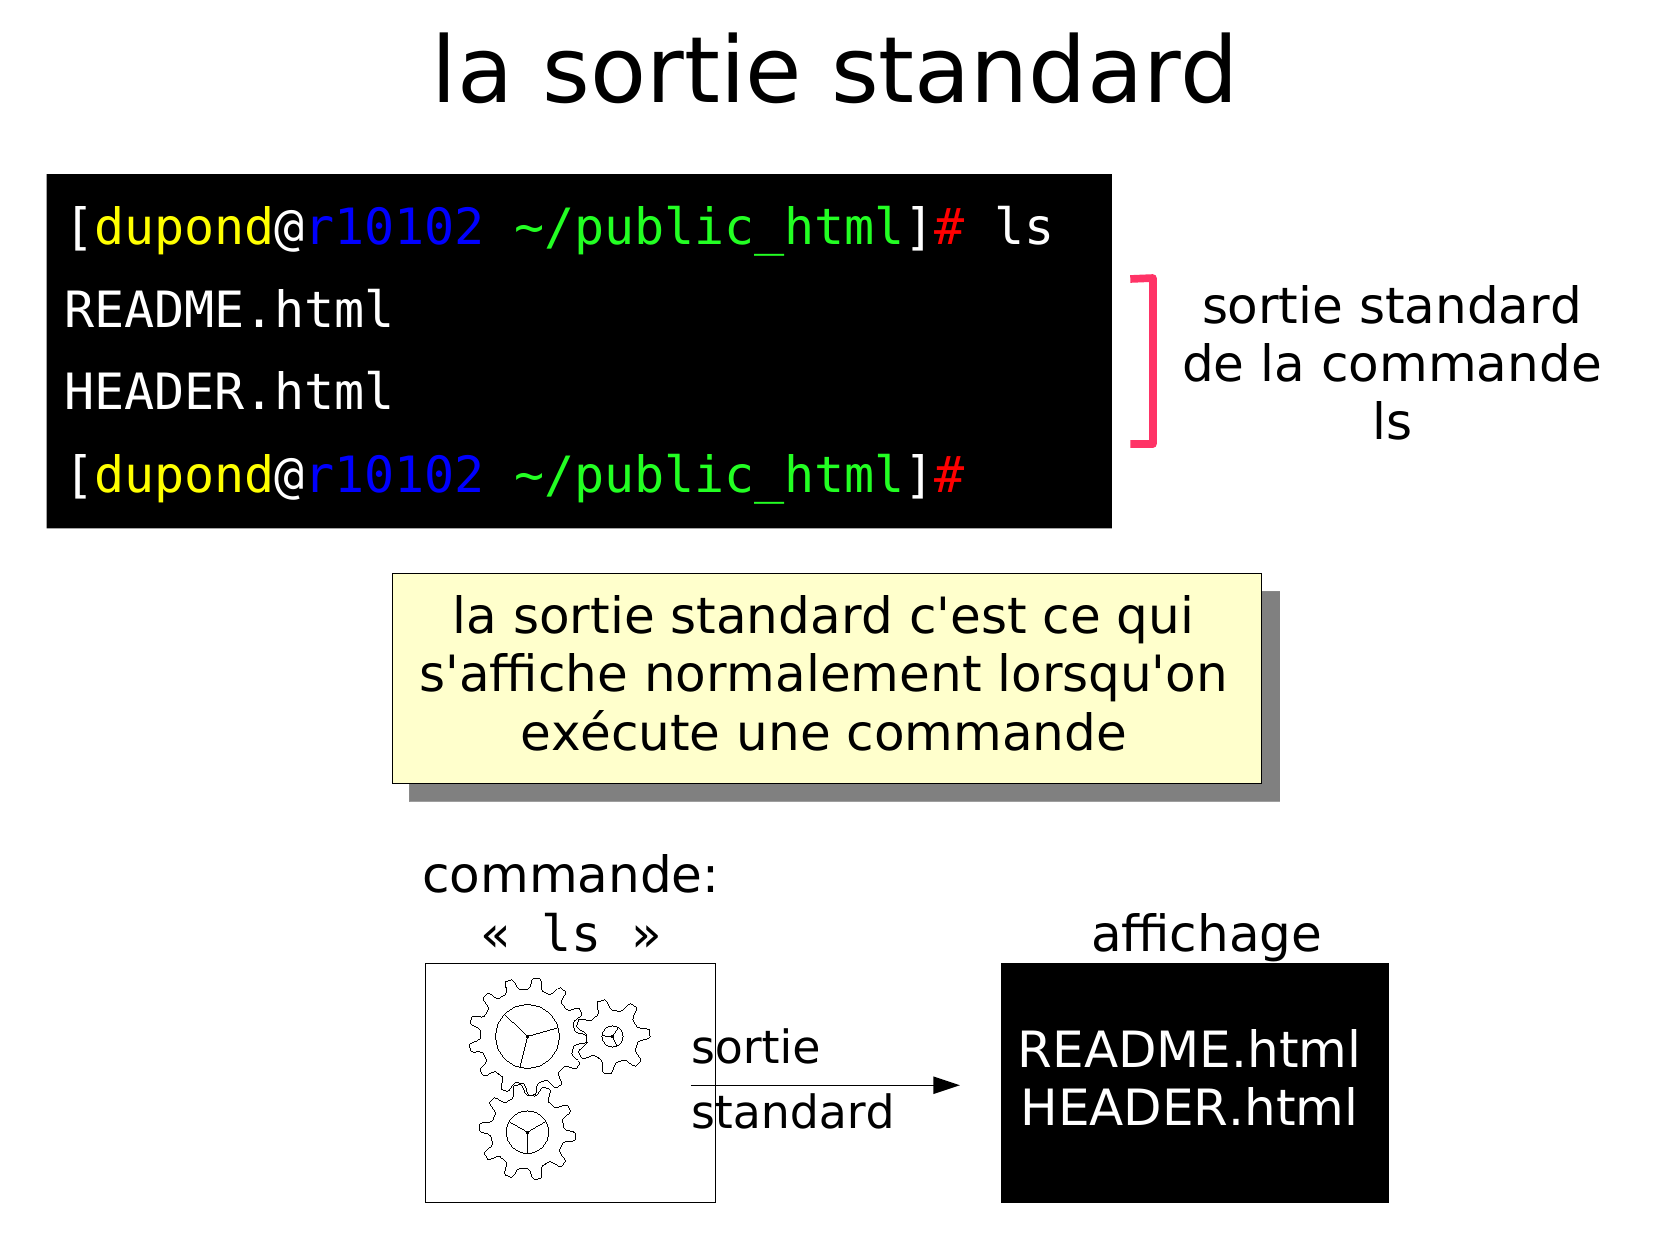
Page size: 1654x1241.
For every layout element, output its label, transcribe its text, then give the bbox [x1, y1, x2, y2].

text_box la sortie standard c'est ce qui s'affiche normalement lorsqu'on exécute une commande [419, 587, 1262, 762]
text_box [1001, 963, 1389, 1203]
text_box README.html HEADER.html [997, 1021, 1383, 1138]
text_box sortie standard [691, 1021, 1004, 1140]
picture [463, 968, 657, 1187]
title la sortie standard [130, 0, 1543, 132]
text_box sortie standard de la commande ls [1182, 276, 1603, 452]
text_box commande: « ls » [414, 846, 728, 964]
text_box affichage [1050, 904, 1363, 964]
text_box [dupond@r10102 ~/public_html]# ls README.html HEADER.html [dupond@r10102 ~/public_html]# [46, 174, 1112, 529]
text_box [392, 573, 1262, 784]
